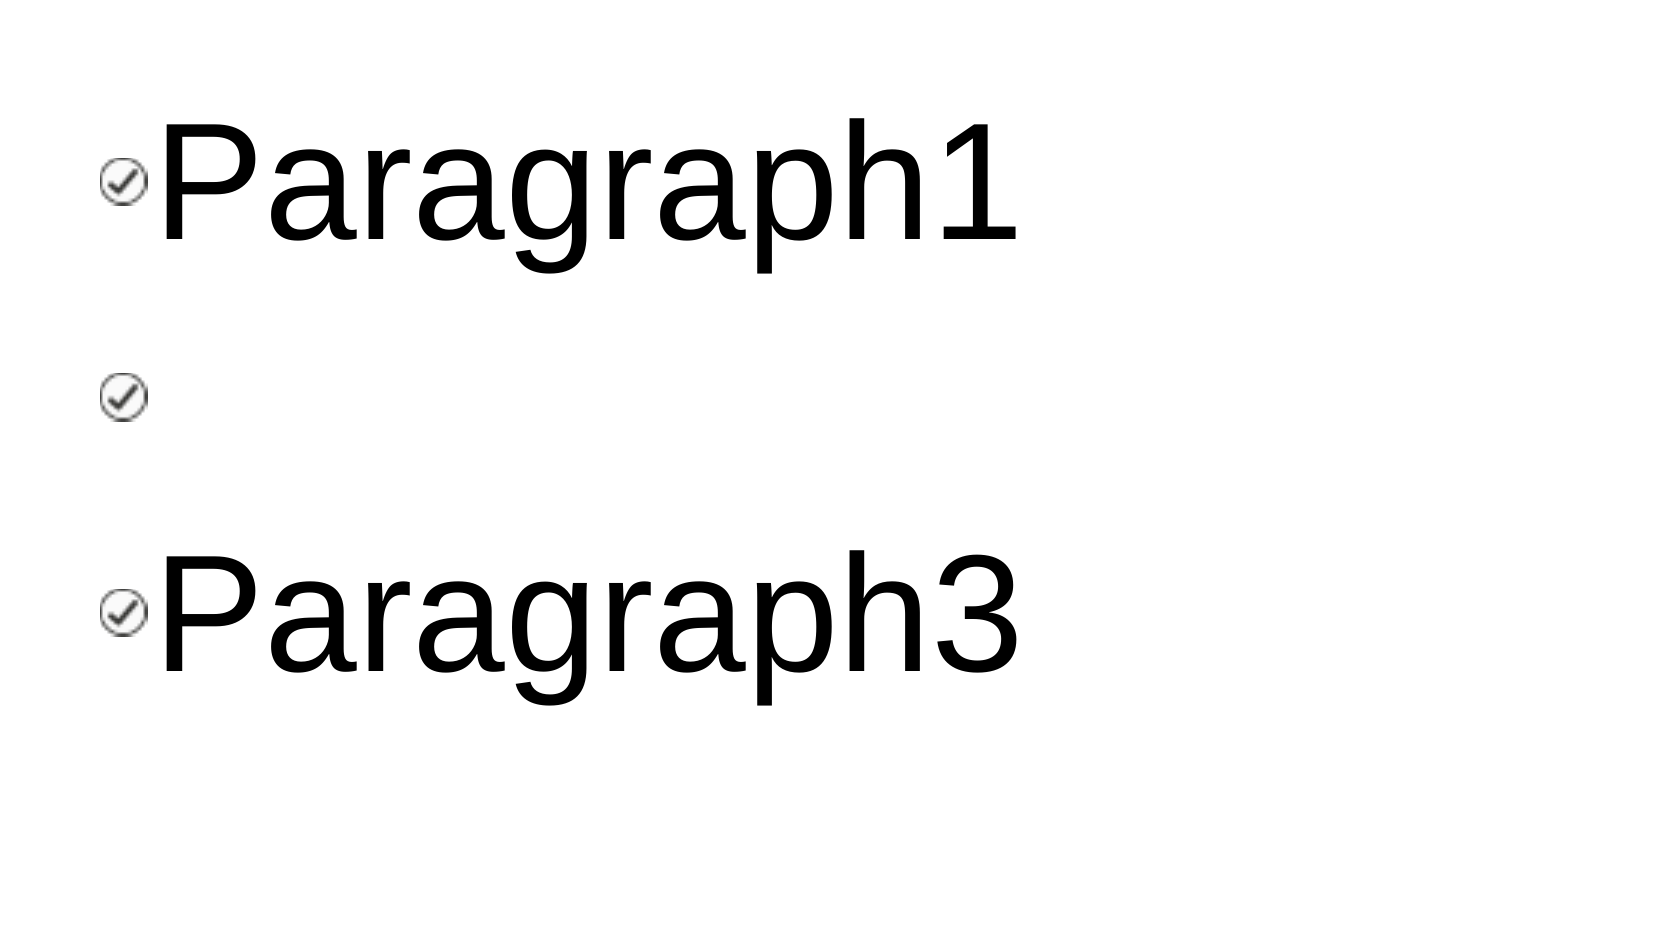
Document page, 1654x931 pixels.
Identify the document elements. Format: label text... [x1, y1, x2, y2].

list Paragraph1 Paragraph3 [82, 88, 1571, 739]
